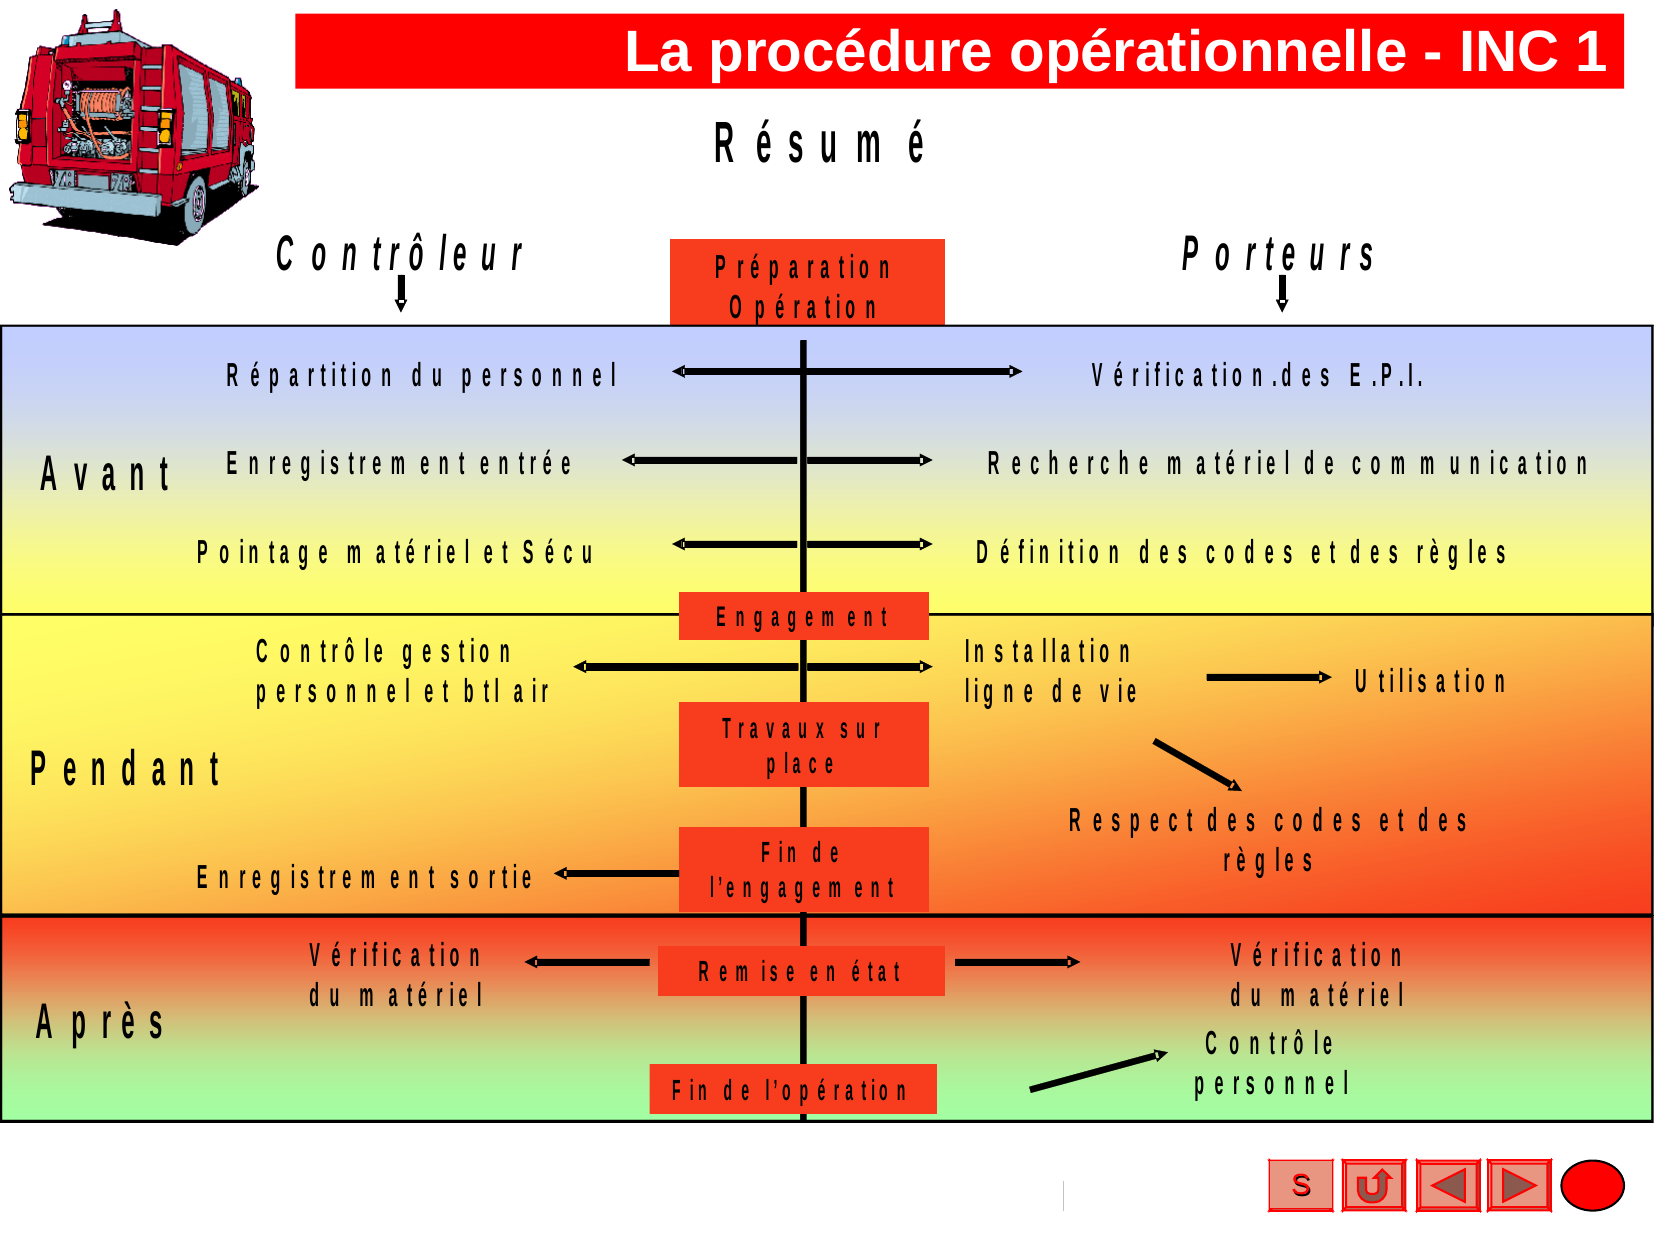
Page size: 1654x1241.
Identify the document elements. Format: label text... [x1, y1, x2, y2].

text_box [1561, 1160, 1625, 1211]
picture [679, 88, 976, 211]
picture [0, 8, 1654, 1124]
text_box La procédure opérationnelle - INC 1 [295, 13, 1625, 89]
